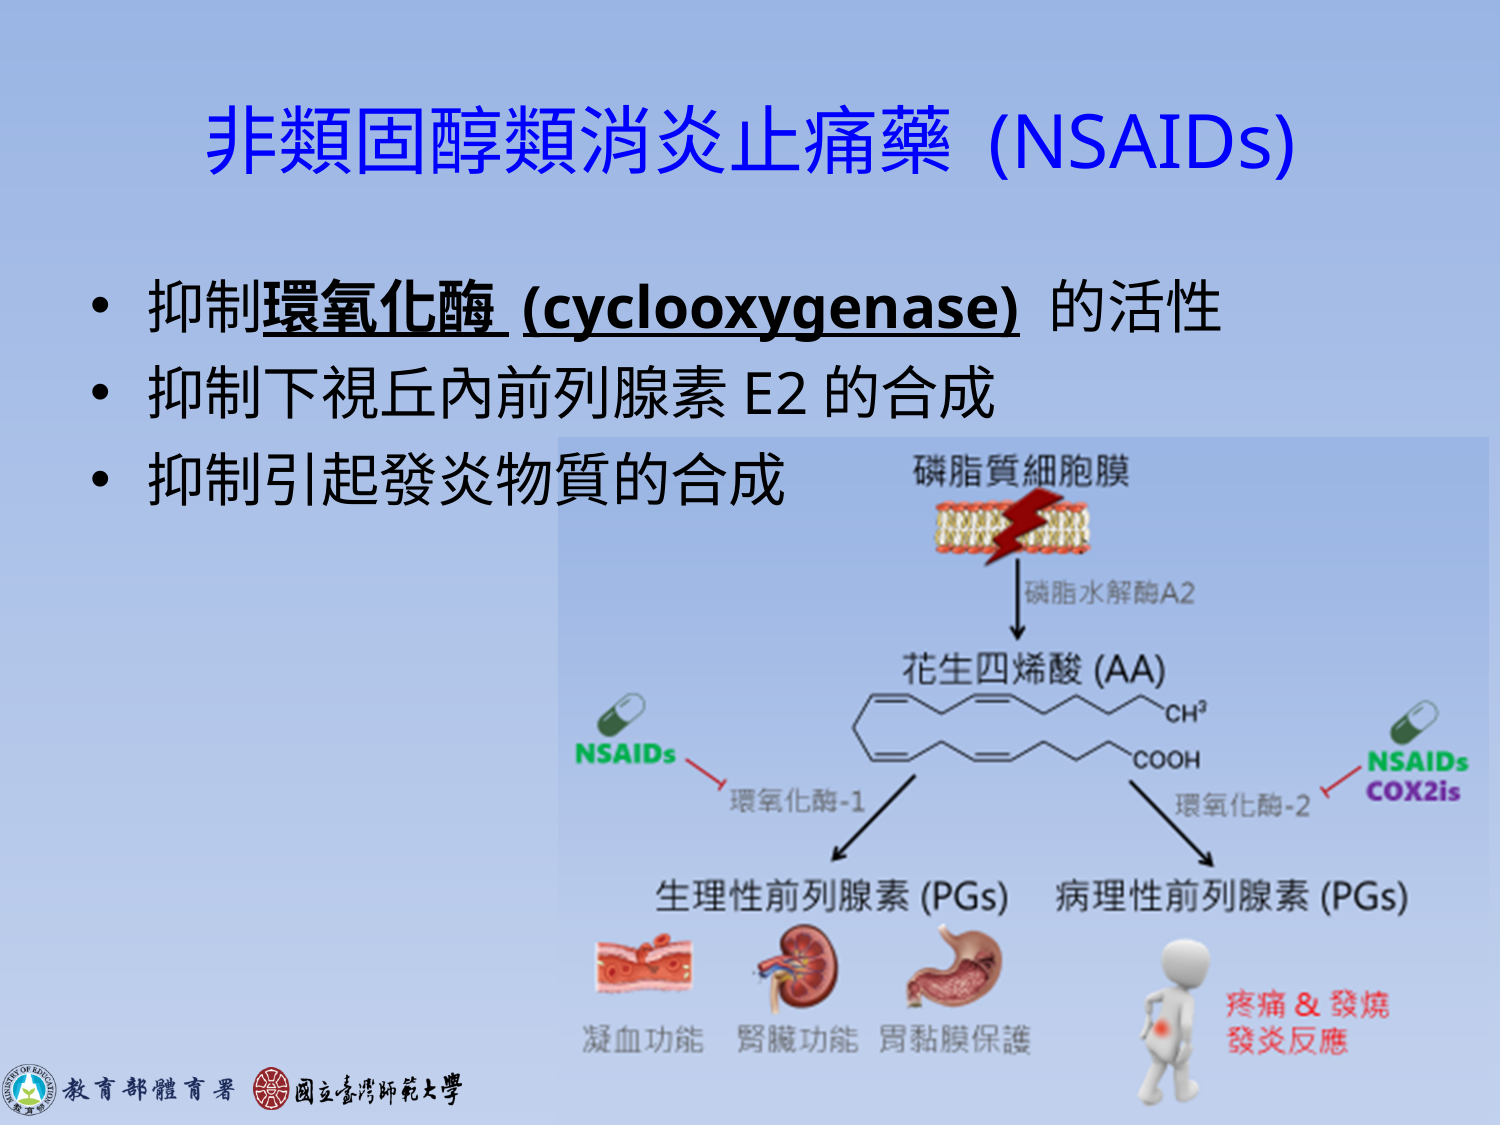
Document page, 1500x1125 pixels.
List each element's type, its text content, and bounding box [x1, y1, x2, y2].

list 抑制環氧化酶 (cyclooxygenase) 的活性 抑制下視丘內前列腺素E2的合成 抑制引起發炎物質的合成 [75, 262, 1426, 1005]
title 非類固醇類消炎止痛藥 (NSAIDs) [75, 45, 1426, 233]
picture [558, 437, 1489, 1125]
